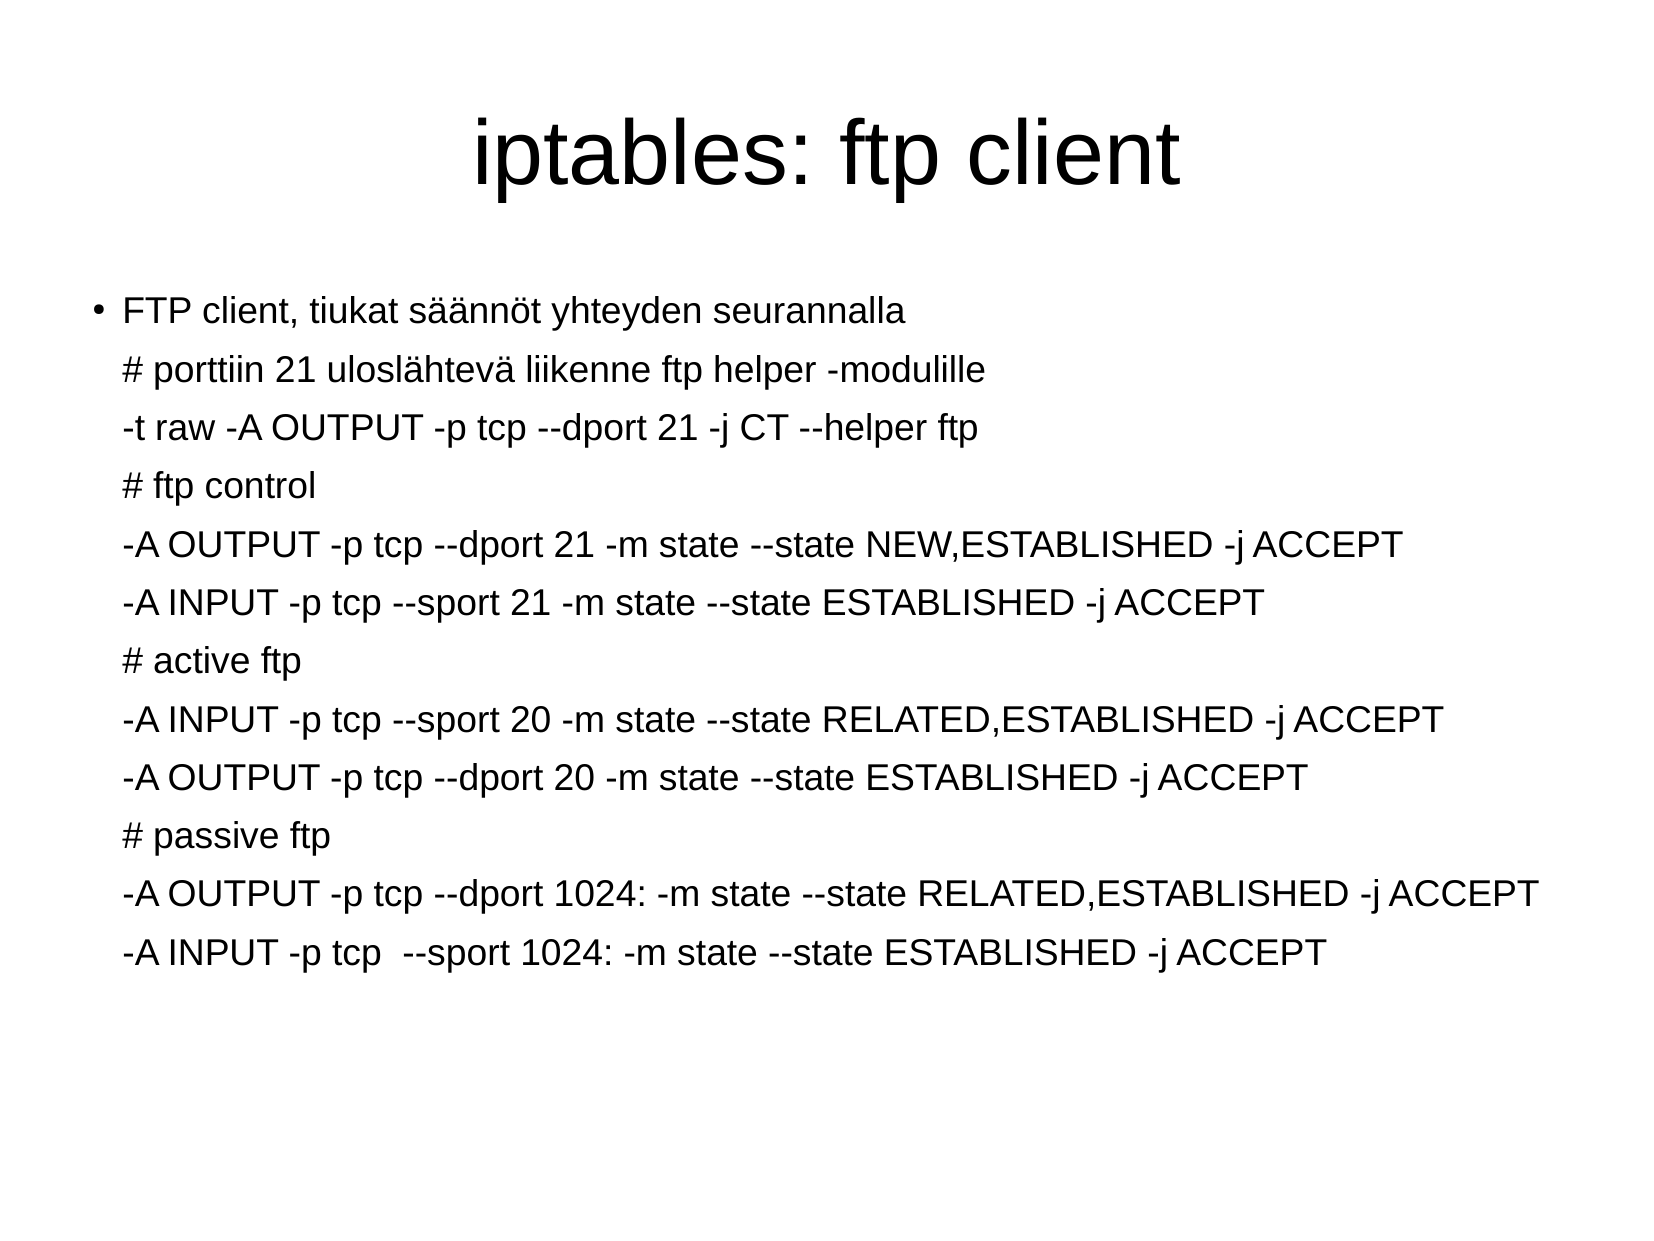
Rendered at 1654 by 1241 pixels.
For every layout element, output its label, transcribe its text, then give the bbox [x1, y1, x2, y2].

title iptables: ftp client [82, 49, 1571, 257]
list FTP client, tiukat säännöt yhteyden seurannalla # porttiin 21 uloslähtevä liikenne ftp helper -modulille -t raw -A OUTPUT -p tcp --dport 21 -j CT --helper ftp # ftp control -A OUTPUT -p tcp --dport 21 -m state --state NEW,ESTABLISHED -j ACCEPT -A INPUT -p tcp --sport 21 -m state --state ESTABLISHED -j ACCEPT # active ftp -A INPUT -p tcp --sport 20 -m state --state RELATED,ESTABLISHED -j ACCEPT -A OUTPUT -p tcp --dport 20 -m state --state ESTABLISHED -j ACCEPT # passive ftp -A OUTPUT -p tcp --dport 1024: -m state --state RELATED,ESTABLISHED -j ACCEPT -A INPUT -p tcp --sport 1024: -m state --state ESTABLISHED -j ACCEPT [82, 290, 1571, 1010]
